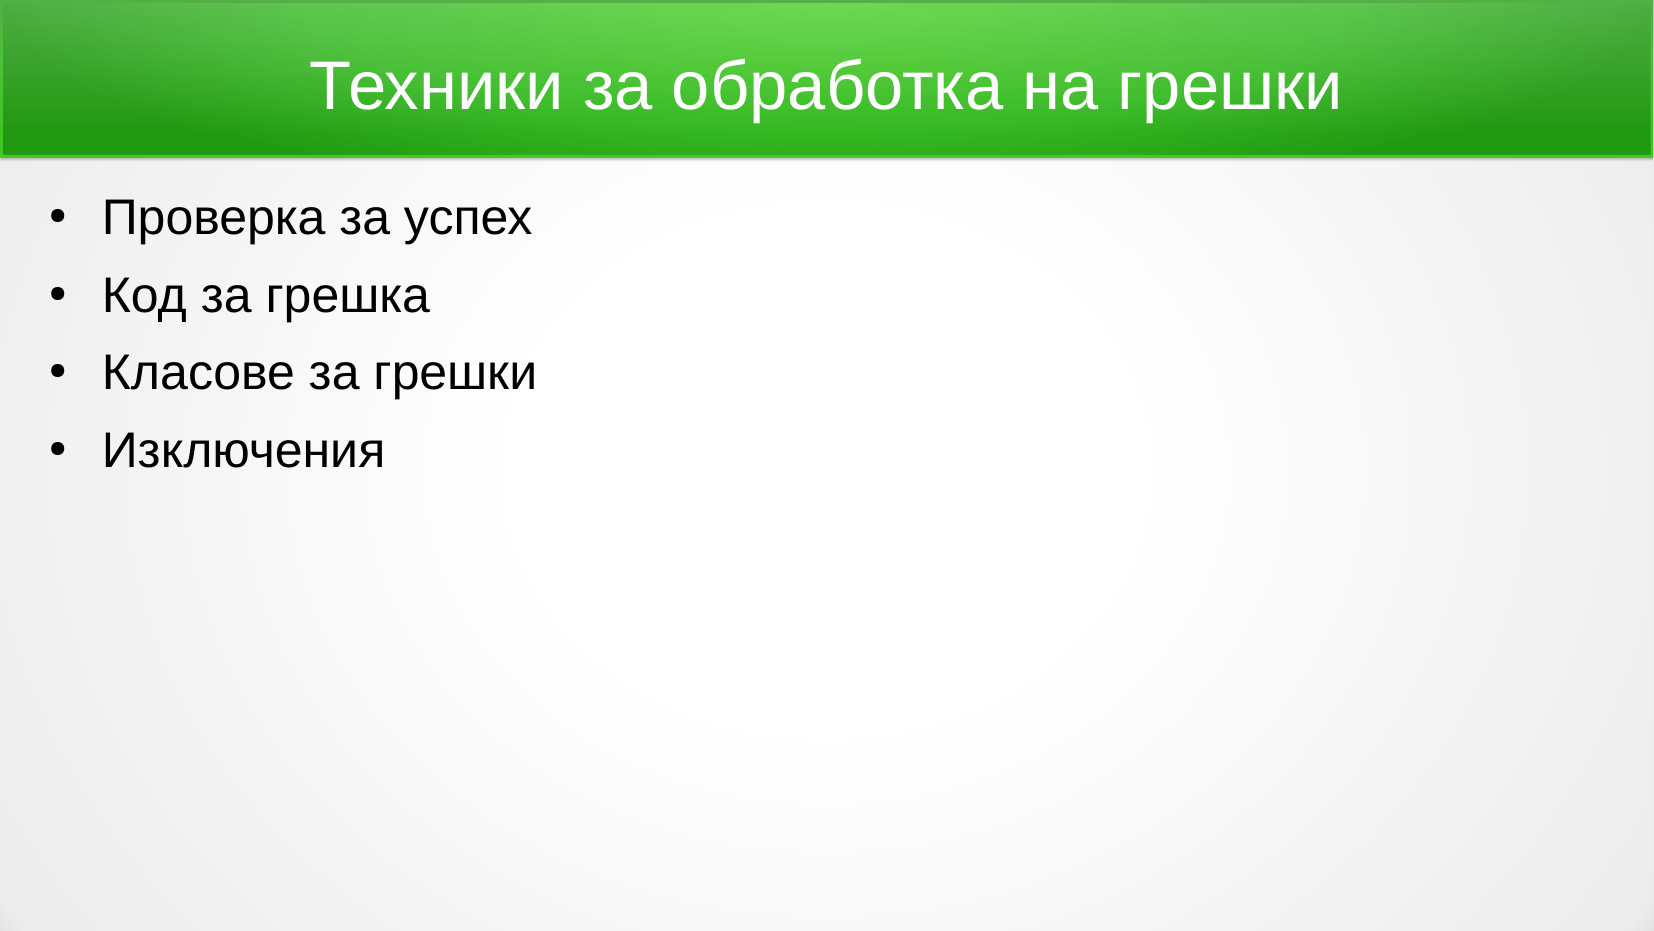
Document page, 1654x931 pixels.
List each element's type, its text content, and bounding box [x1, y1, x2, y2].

title Техники за обработка на грешки [82, 37, 1571, 135]
list Проверка за успех Код за грешка Класове за грешки Изключения [31, 188, 1619, 910]
